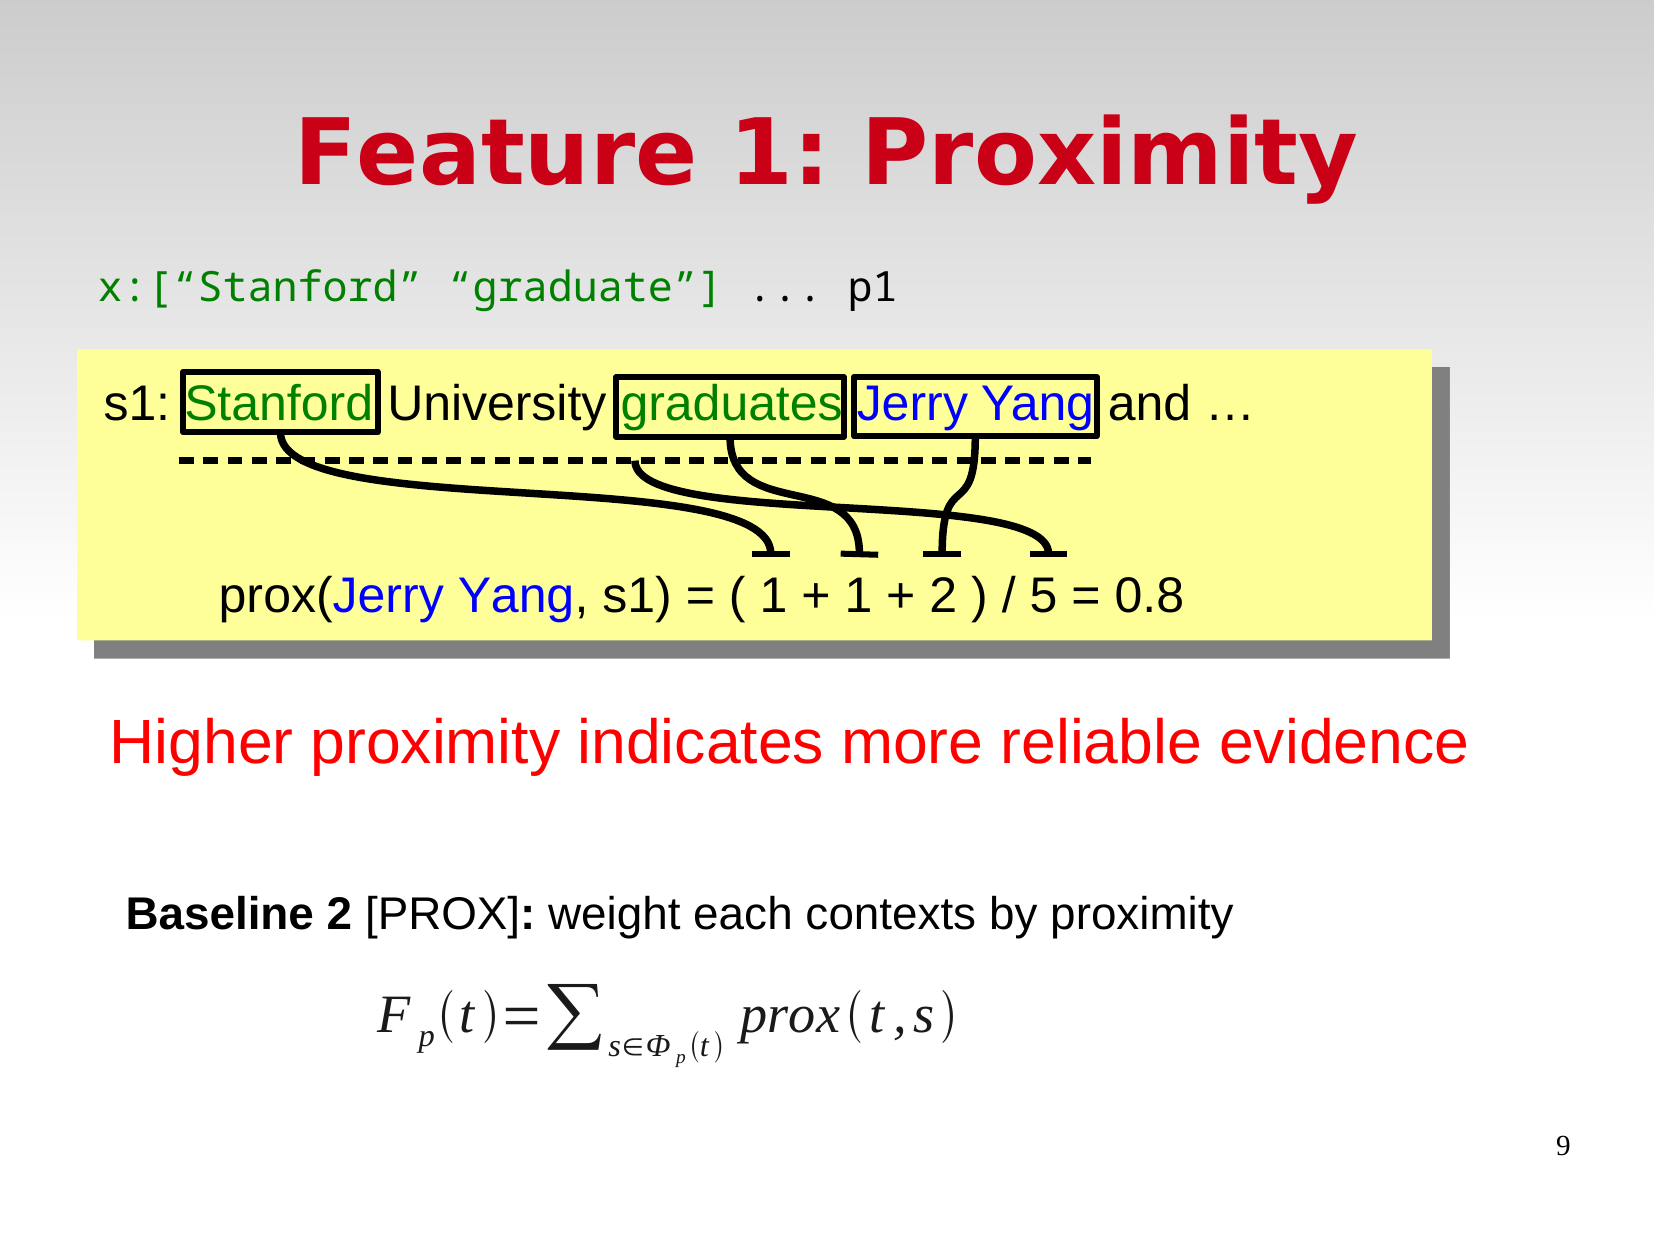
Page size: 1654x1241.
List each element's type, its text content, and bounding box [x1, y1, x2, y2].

text_box s1: Stanford University graduates Jerry Yang and … [88, 367, 1285, 439]
text_box [77, 349, 1432, 641]
text_box s1: Stanford University graduates Jerry Yang and … [619, 380, 841, 434]
title Feature 1: Proximity [82, 56, 1571, 250]
text_box x:[“Stanford” “graduate”] ... p1 [82, 249, 921, 313]
text_box Higher proximity indicates more reliable evidence [94, 699, 1563, 785]
title prox(Jerry Yang, s1) = ( 1 + 1 + 2 ) / 5 = 0.8 [218, 554, 1203, 635]
text_box s1: Stanford University graduates Jerry Yang and … [186, 375, 375, 429]
chart [360, 978, 970, 1069]
text_box Baseline 2 [PROX]: weight each contexts by proximity [110, 880, 1255, 955]
text_box s1: Stanford University graduates Jerry Yang and … [857, 380, 1094, 433]
